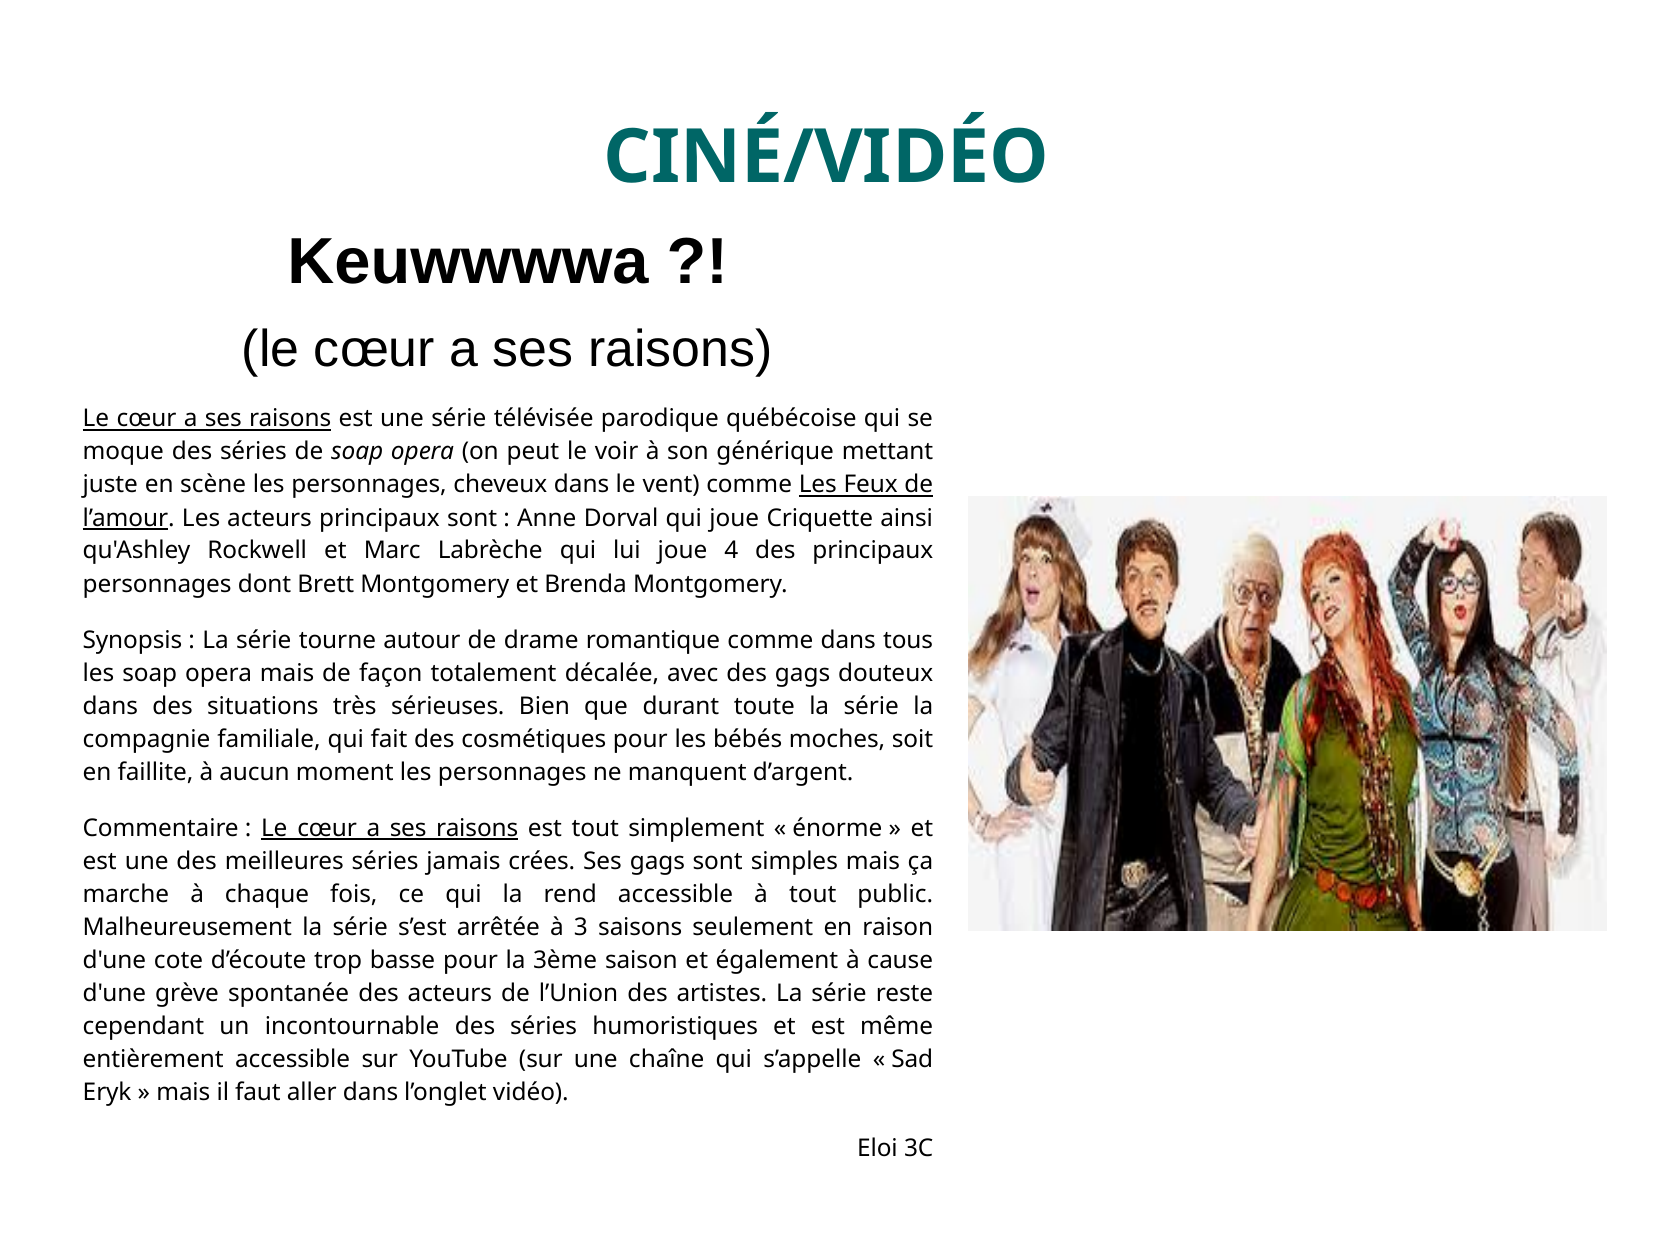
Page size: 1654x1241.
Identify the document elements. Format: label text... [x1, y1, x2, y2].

title CINÉ/VIDÉO [82, 49, 1571, 257]
picture [968, 496, 1607, 931]
list Keuwwwwa ?! (le cœur a ses raisons) Le cœur a ses raisons est une série télévisée parodique québécoise qui se moque des séries de soap opera (on peut le voir à son générique mettant juste en scène les personnages, cheveux dans le vent) comme Les Feux de l’amour. Les acteurs principaux sont : Anne Dorval qui joue Criquette ainsi qu'Ashley Rockwell et Marc Labrèche qui lui joue 4 des principaux personnages dont Brett Montgomery et Brenda Montgomery. Synopsis : La série tourne autour de drame romantique comme dans tous les soap opera mais de façon totalement décalée, avec des gags douteux dans des situations très sérieuses. Bien que durant toute la série la compagnie familiale, qui fait des cosmétiques pour les bébés moches, soit en faillite, à aucun moment les personnages ne manquent d’argent. Commentaire : Le cœur a ses raisons est tout simplement « énorme » et est une des meilleures séries jamais crées. Ses gags sont simples mais ça marche à chaque fois, ce qui la rend accessible à tout public. Malheureusement la série s’est arrêtée à 3 saisons seulement en raison d'une cote d’écoute trop basse pour la 3ème saison et également à cause d'une grève spontanée des acteurs de l’Union des artistes. La série reste cependant un incontournable des séries humoristiques et est même entièrement accessible sur YouTube (sur une chaîne qui s’appelle « Sad Eryk » mais il faut aller dans l’onglet vidéo). Eloi 3C [82, 224, 934, 1180]
